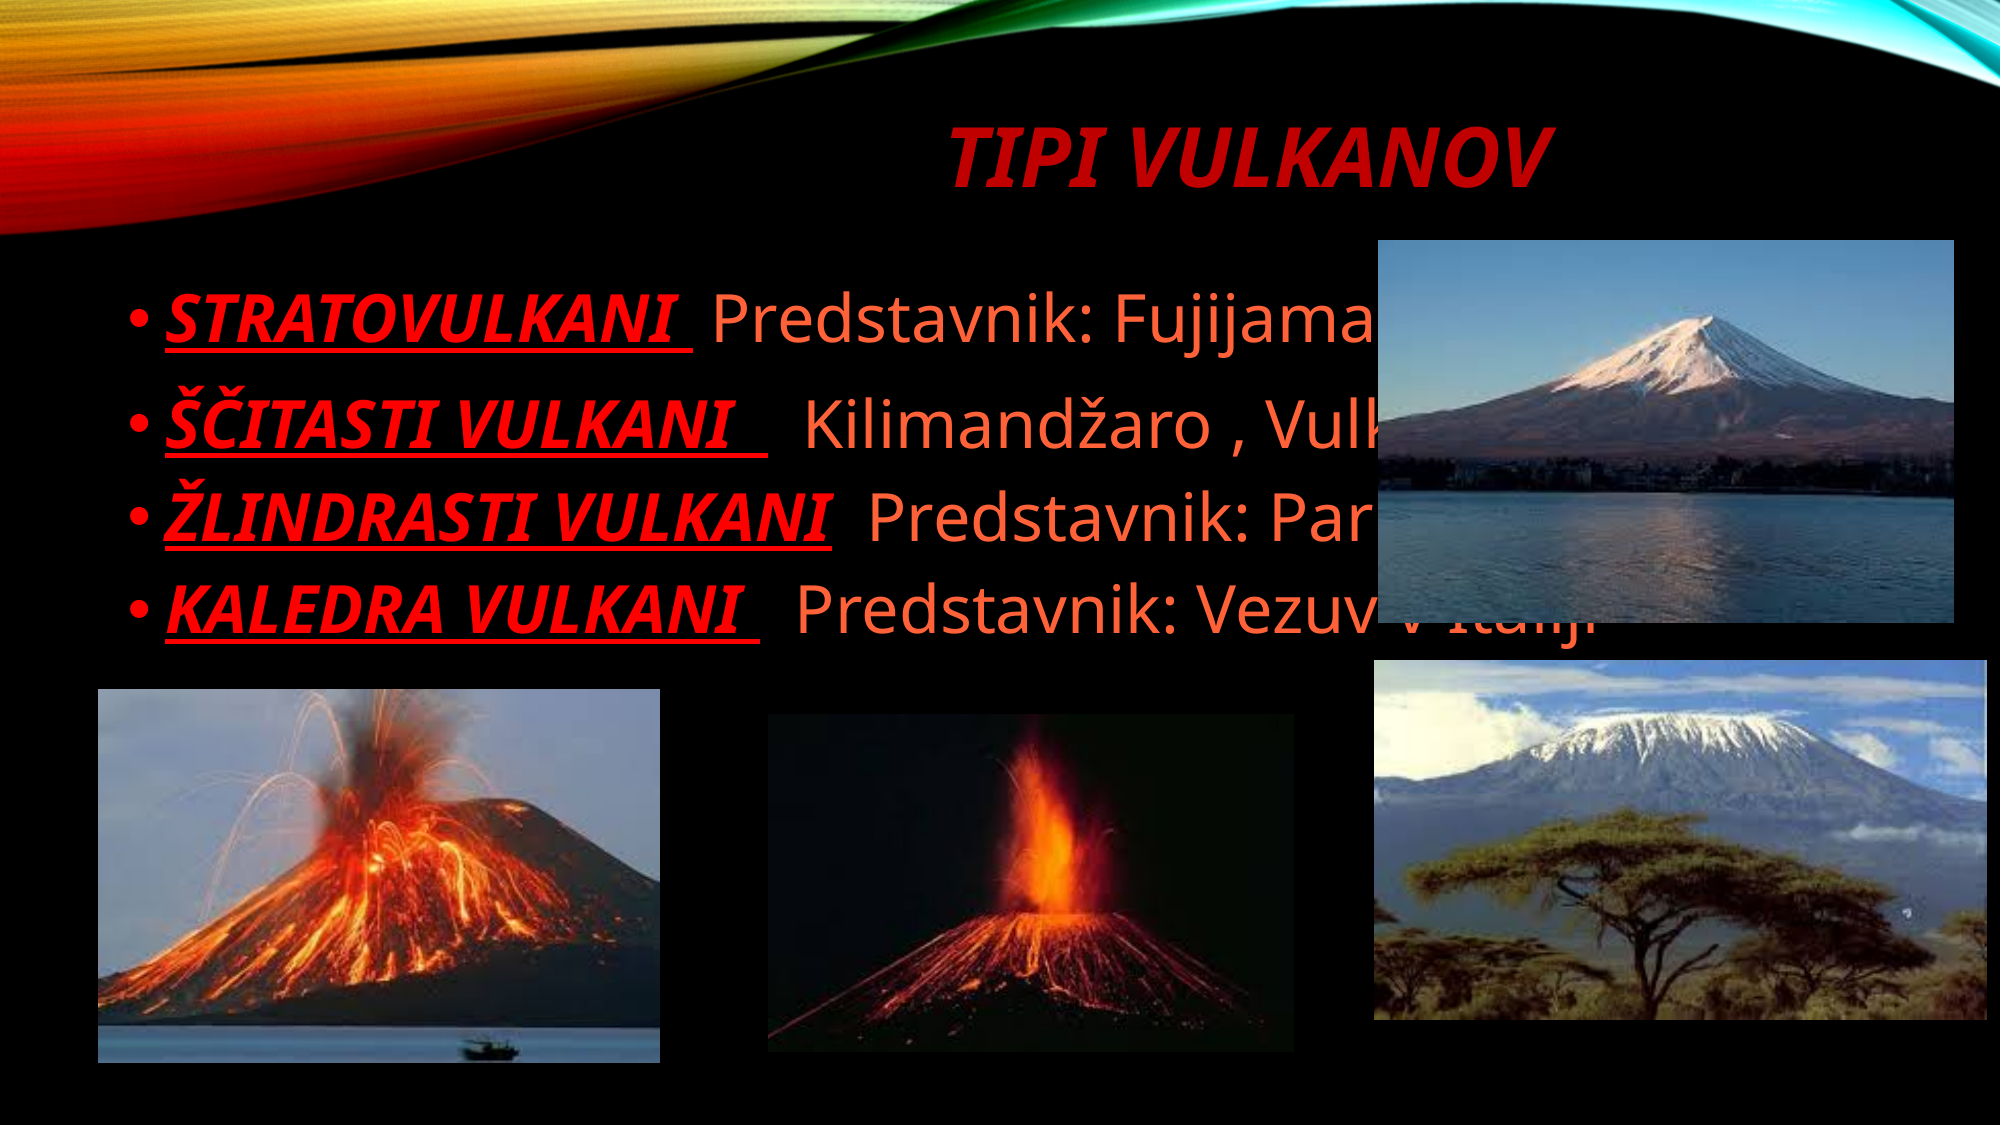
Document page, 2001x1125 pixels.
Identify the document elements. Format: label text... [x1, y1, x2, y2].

picture [1374, 660, 1987, 1020]
picture [98, 689, 660, 1063]
picture [0, 0, 2000, 237]
picture [768, 714, 1294, 1052]
title Tipi vulkanov [152, 54, 1566, 267]
picture [1378, 240, 1954, 623]
list STRATOVULKANI Predstavnik: Fujijama na Japonskem ŠČITASTI VULKANI Kilimandžaro , Vulkani na Havajih ŽLINDRASTI VULKANI Predstavnik: Paricutin KALEDRA VULKANI Predstavnik: Vezuv v Italiji [112, 277, 1888, 1021]
